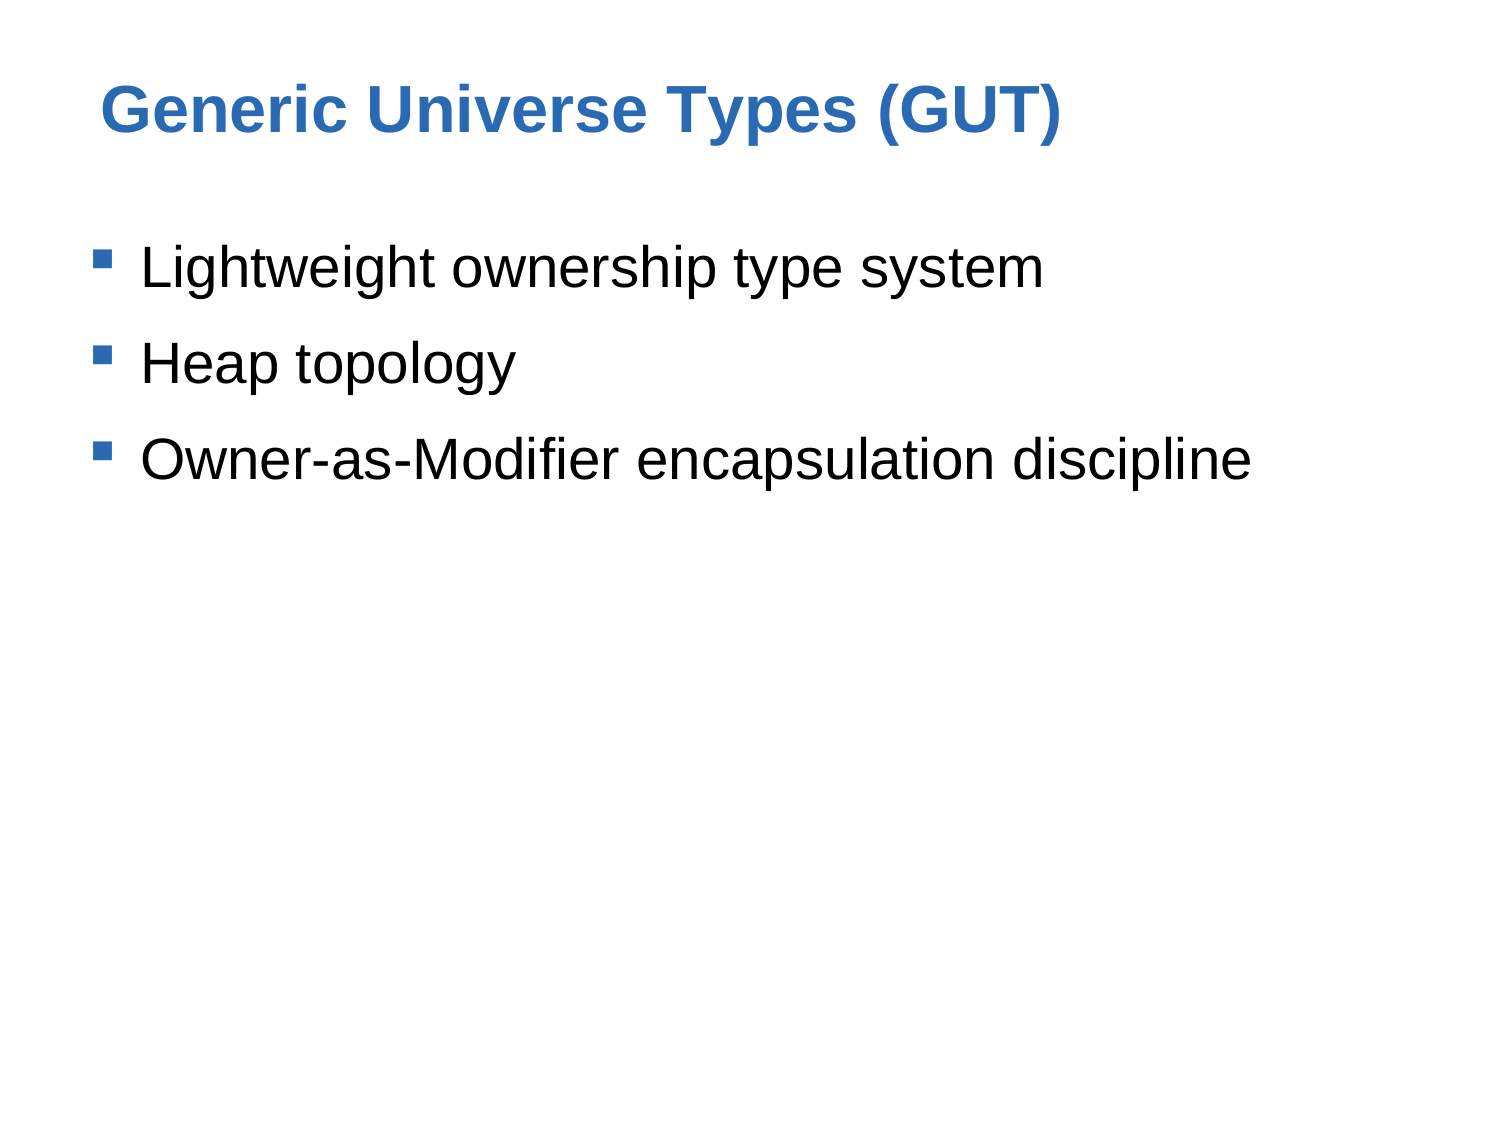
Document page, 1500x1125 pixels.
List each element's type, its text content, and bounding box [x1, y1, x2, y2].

list Lightweight ownership type system Heap topology Owner-as-Modifier encapsulation discipline [87, 220, 1407, 1000]
title Generic Universe Types (GUT) [85, 61, 1407, 158]
